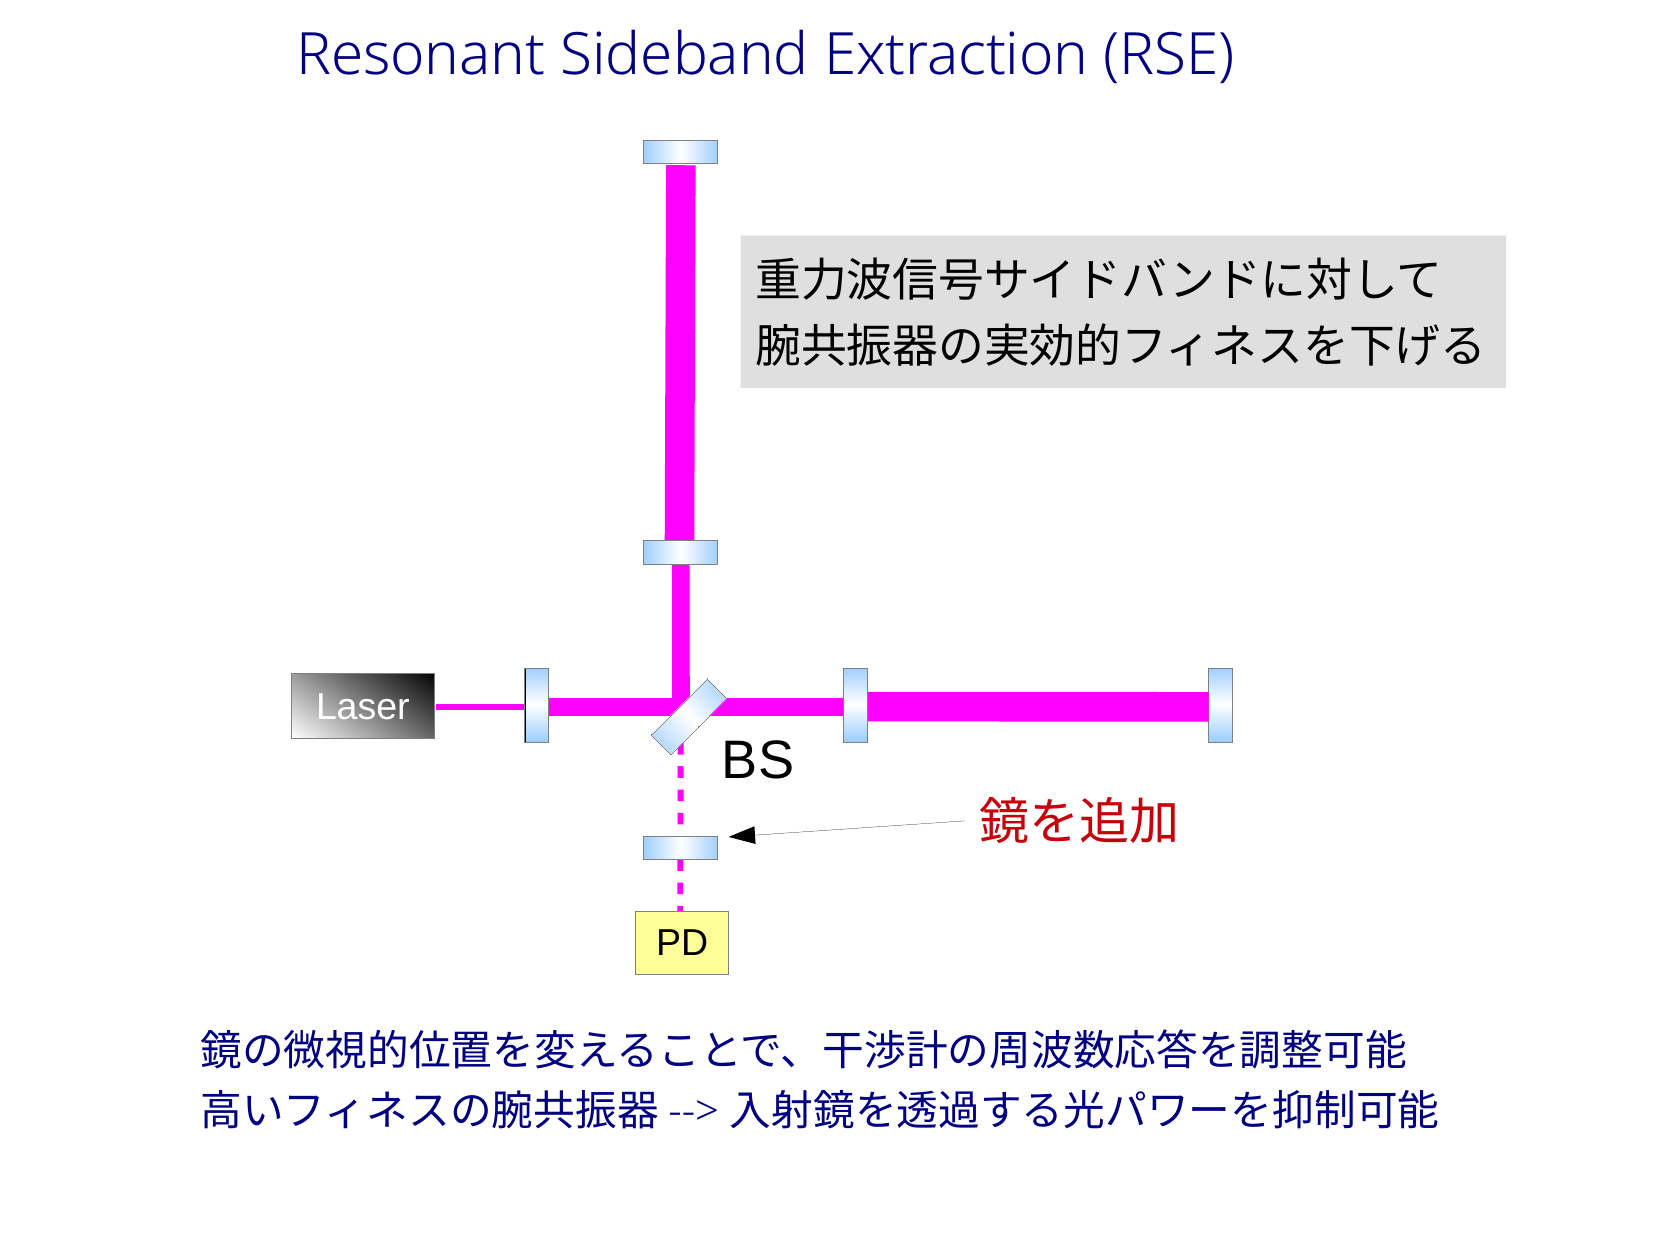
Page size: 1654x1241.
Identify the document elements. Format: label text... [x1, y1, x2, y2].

text_box BS [707, 721, 823, 798]
text_box Resonant Sideband Extraction (RSE) [281, 5, 1373, 108]
text_box 重力波信号サイドバンドに対して 腕共振器の実効的フィネスを下げる [740, 235, 1507, 388]
text_box Laser [291, 673, 435, 739]
text_box [843, 668, 868, 743]
text_box [643, 836, 718, 860]
text_box 鏡を追加 [964, 773, 1196, 864]
text_box [1208, 668, 1233, 743]
text_box [643, 540, 718, 565]
text_box 鏡の微視的位置を変えることで、干渉計の周波数応答を調整可能 高いフィネスの腕共振器 --> 入射鏡を透過する光パワーを抑制可能 [185, 1009, 1472, 1150]
text_box [524, 668, 549, 743]
text_box [651, 678, 727, 755]
text_box PD [635, 911, 729, 975]
text_box [643, 140, 718, 164]
